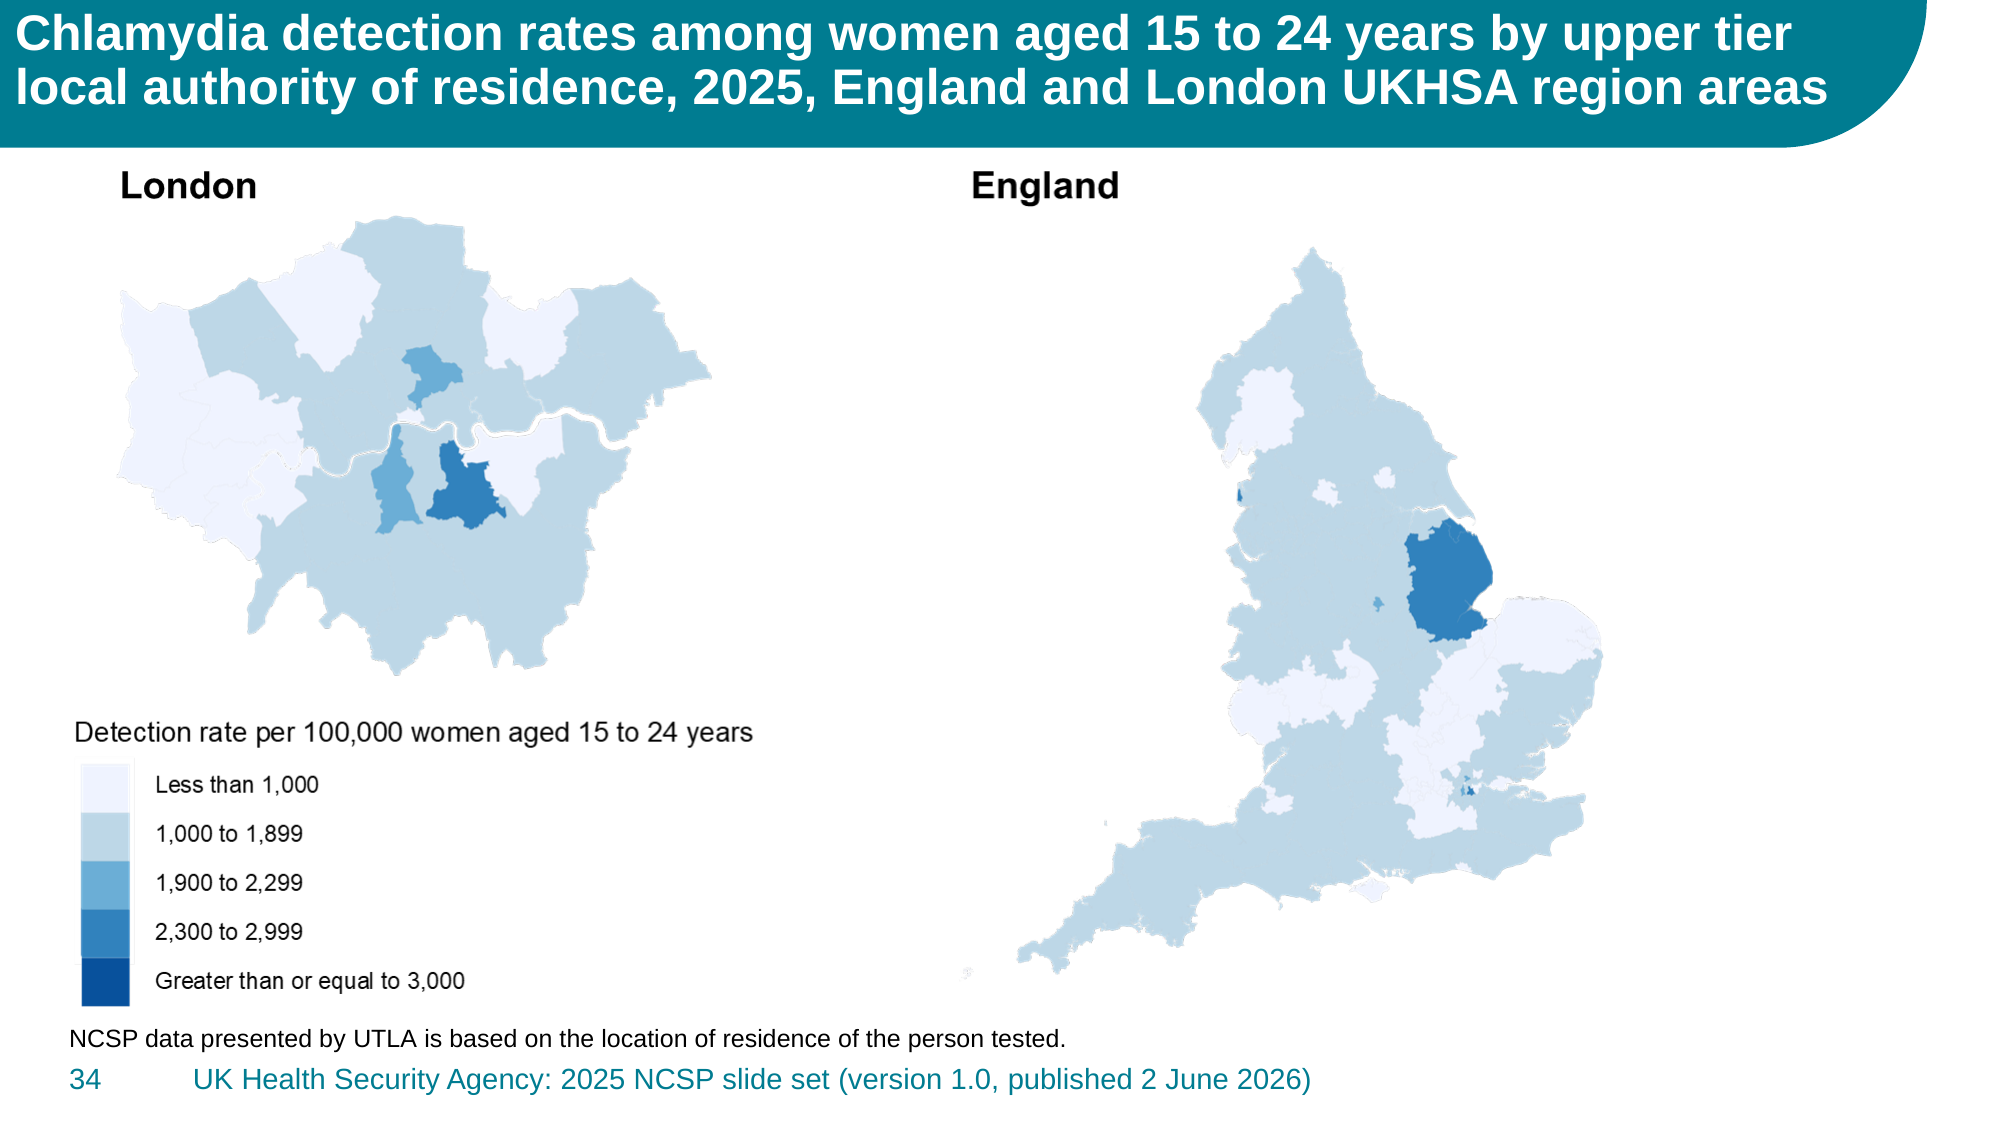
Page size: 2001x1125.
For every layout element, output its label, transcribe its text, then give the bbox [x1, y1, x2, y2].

picture [44, 149, 1636, 1022]
text_box NCSP data presented by UTLA is based on the location of residence of the person tested. [54, 1015, 1275, 1060]
title Chlamydia detection rates among women aged 15 to 24 years by upper tier local authority of residence, 2025, England and London UKHSA region areas [0, 0, 1862, 121]
text_box [54, 1053, 152, 1112]
